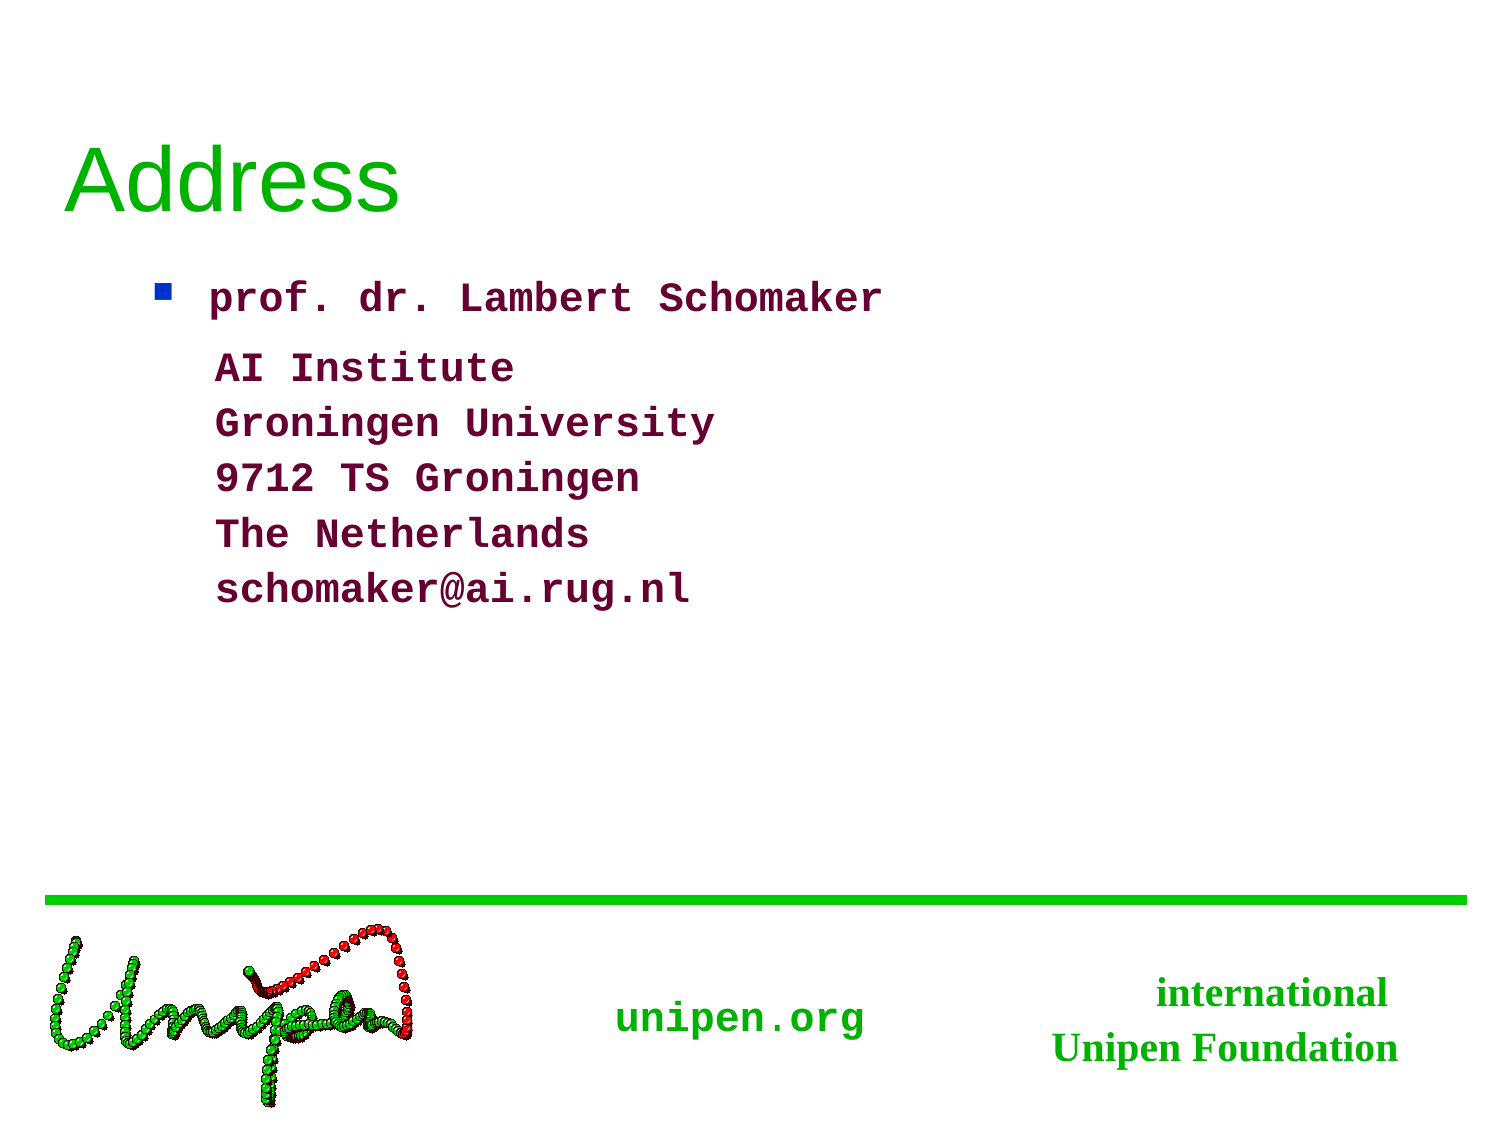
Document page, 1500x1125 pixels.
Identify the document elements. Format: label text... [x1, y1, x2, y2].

title Address [49, 112, 1467, 238]
text_box AI Institute Groningen University 9712 TS Groningen The Netherlands schomaker@ai.rug.nl [199, 337, 730, 620]
list prof. dr. Lambert Schomaker [137, 262, 1213, 651]
picture [50, 924, 413, 1108]
